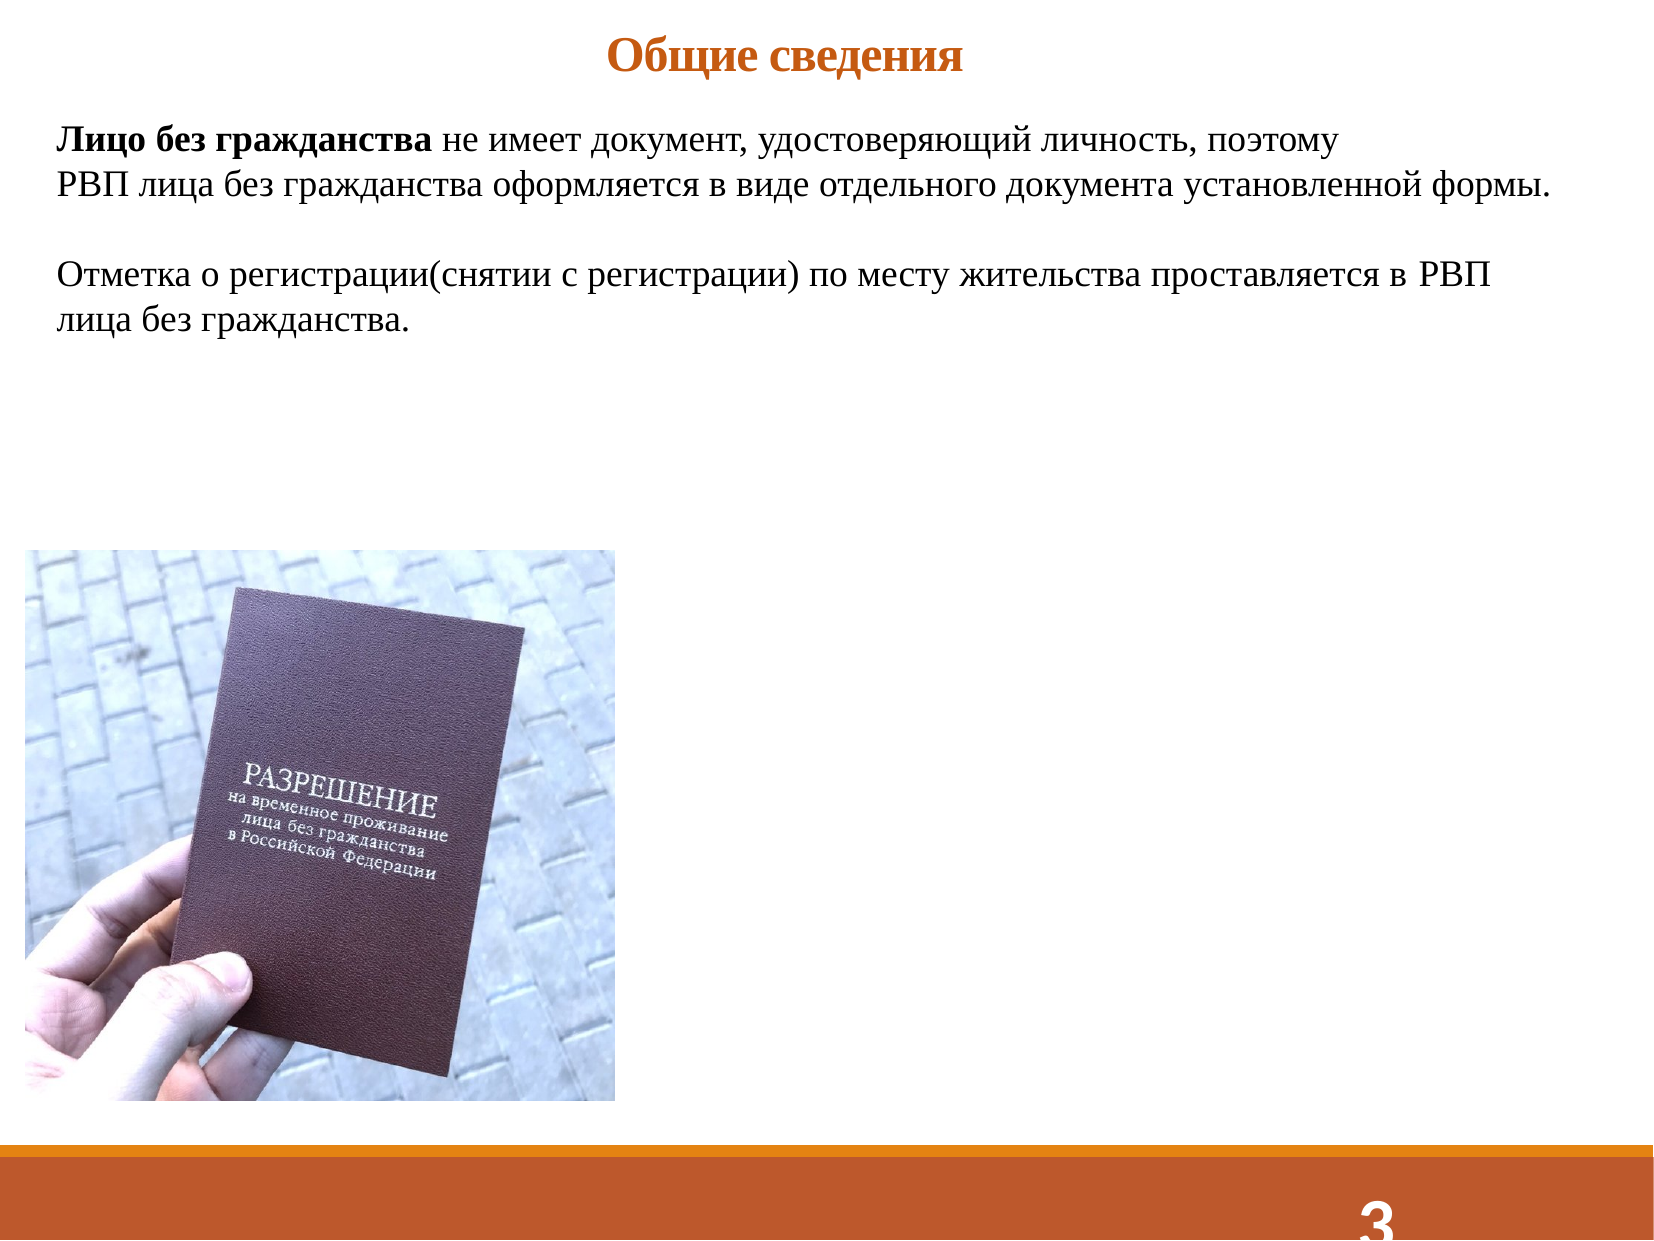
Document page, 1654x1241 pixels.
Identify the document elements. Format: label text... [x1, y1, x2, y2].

text_box Общие сведения [61, 23, 1508, 83]
text_box [1342, 1168, 1521, 1235]
text_box Лицо без гражданства не имеет документ, удостоверяющий личность, поэтому РВП лица без гражданства оформляется в виде отдельного документа установленной формы. Отметка о регистрации(снятии с регистрации) по месту жительства проставляется в РВП лица без гражданства. [42, 106, 1589, 436]
picture [25, 551, 615, 1101]
